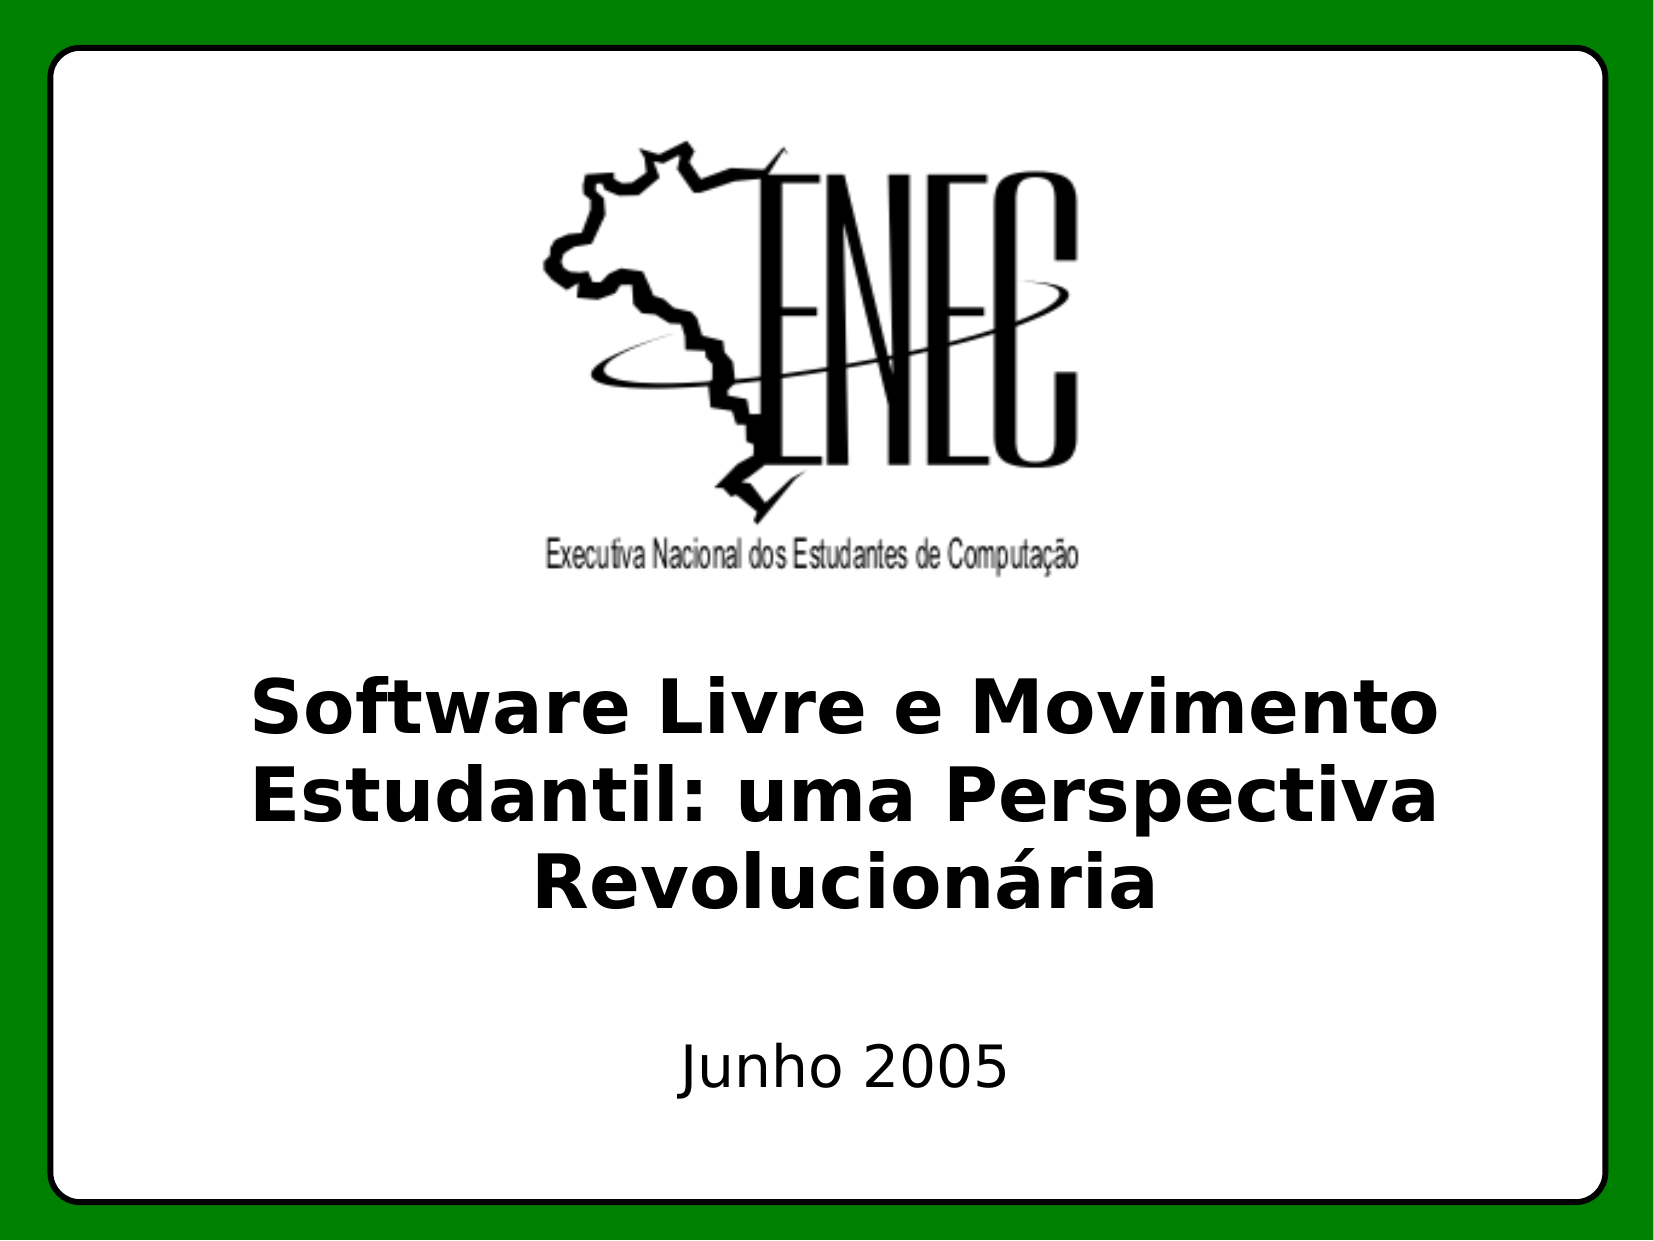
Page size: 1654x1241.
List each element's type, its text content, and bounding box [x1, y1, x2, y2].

title Software Livre e Movimento Estudantil: uma Perspectiva Revolucionária Junho 2005 [139, 123, 1552, 1119]
picture [510, 113, 1115, 580]
